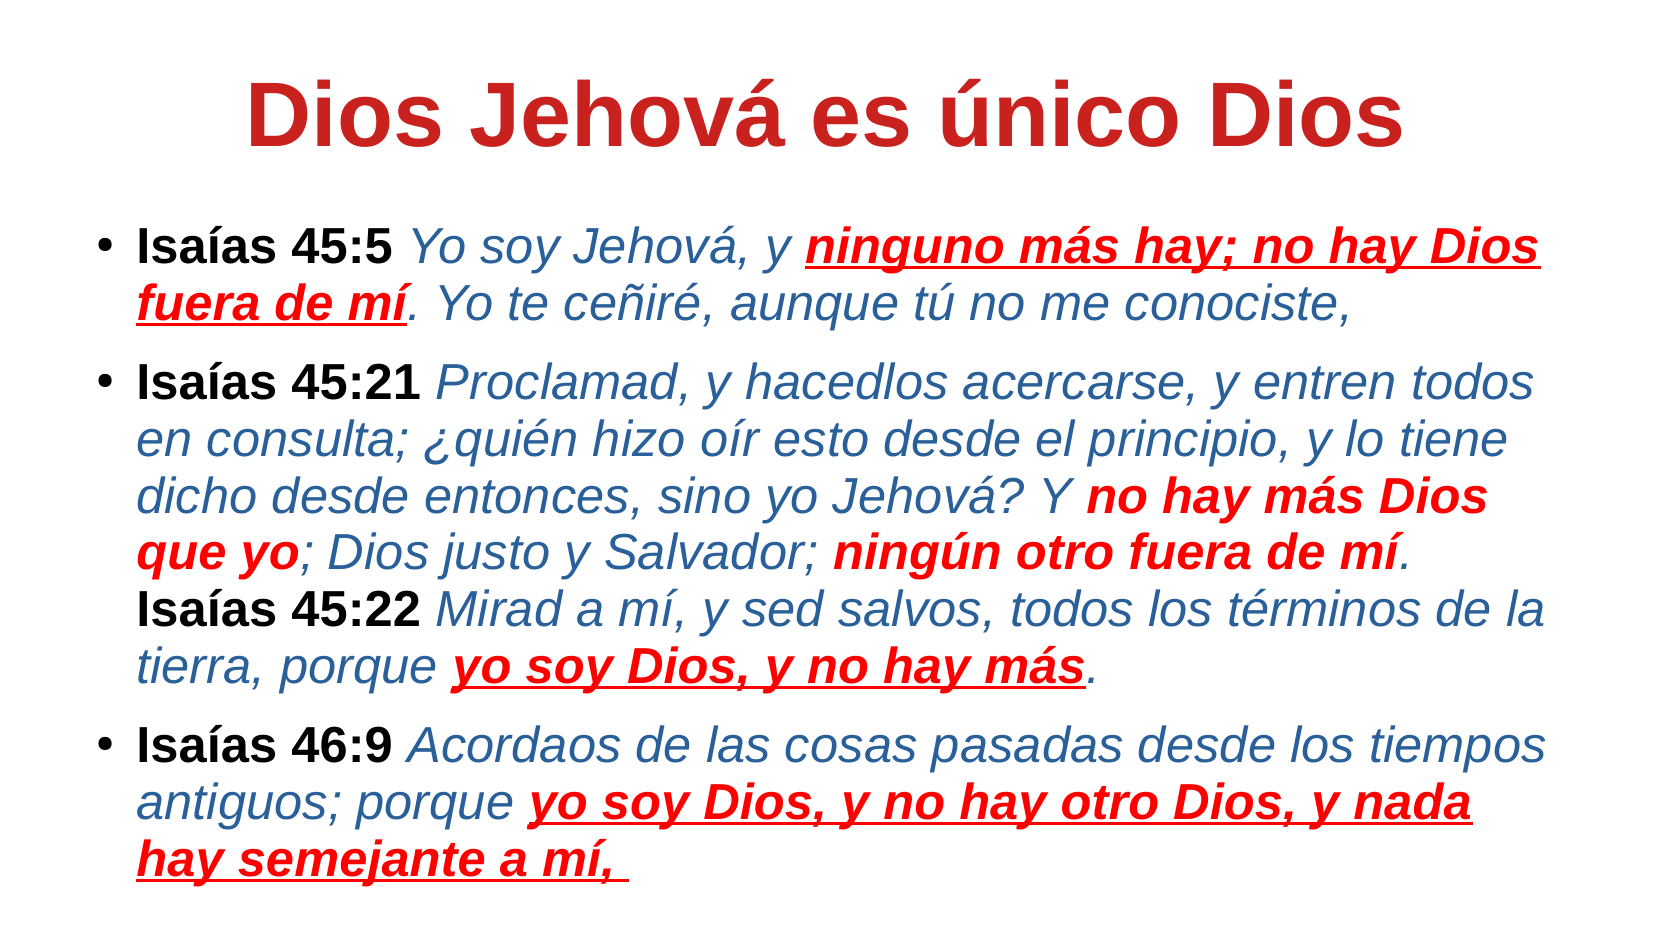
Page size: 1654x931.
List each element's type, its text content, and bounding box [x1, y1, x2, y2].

title Dios Jehová es único Dios [82, 37, 1571, 193]
list Isaías 45:5 Yo soy Jehová, y ninguno más hay; no hay Dios fuera de mí. Yo te ceñiré, aunque tú no me conociste, Isaías 45:21 Proclamad, y hacedlos acercarse, y entren todos en consulta; ¿quién hizo oír esto desde el principio, y lo tiene dicho desde entonces, sino yo Jehová? Y no hay más Dios que yo; Dios justo y Salvador; ningún otro fuera de mí. Isaías 45:22 Mirad a mí, y sed salvos, todos los términos de la tierra, porque yo soy Dios, y no hay más. Isaías 46:9 Acordaos de las cosas pasadas desde los tiempos antiguos; porque yo soy Dios, y no hay otro Dios, y nada hay semejante a mí, [82, 217, 1571, 901]
